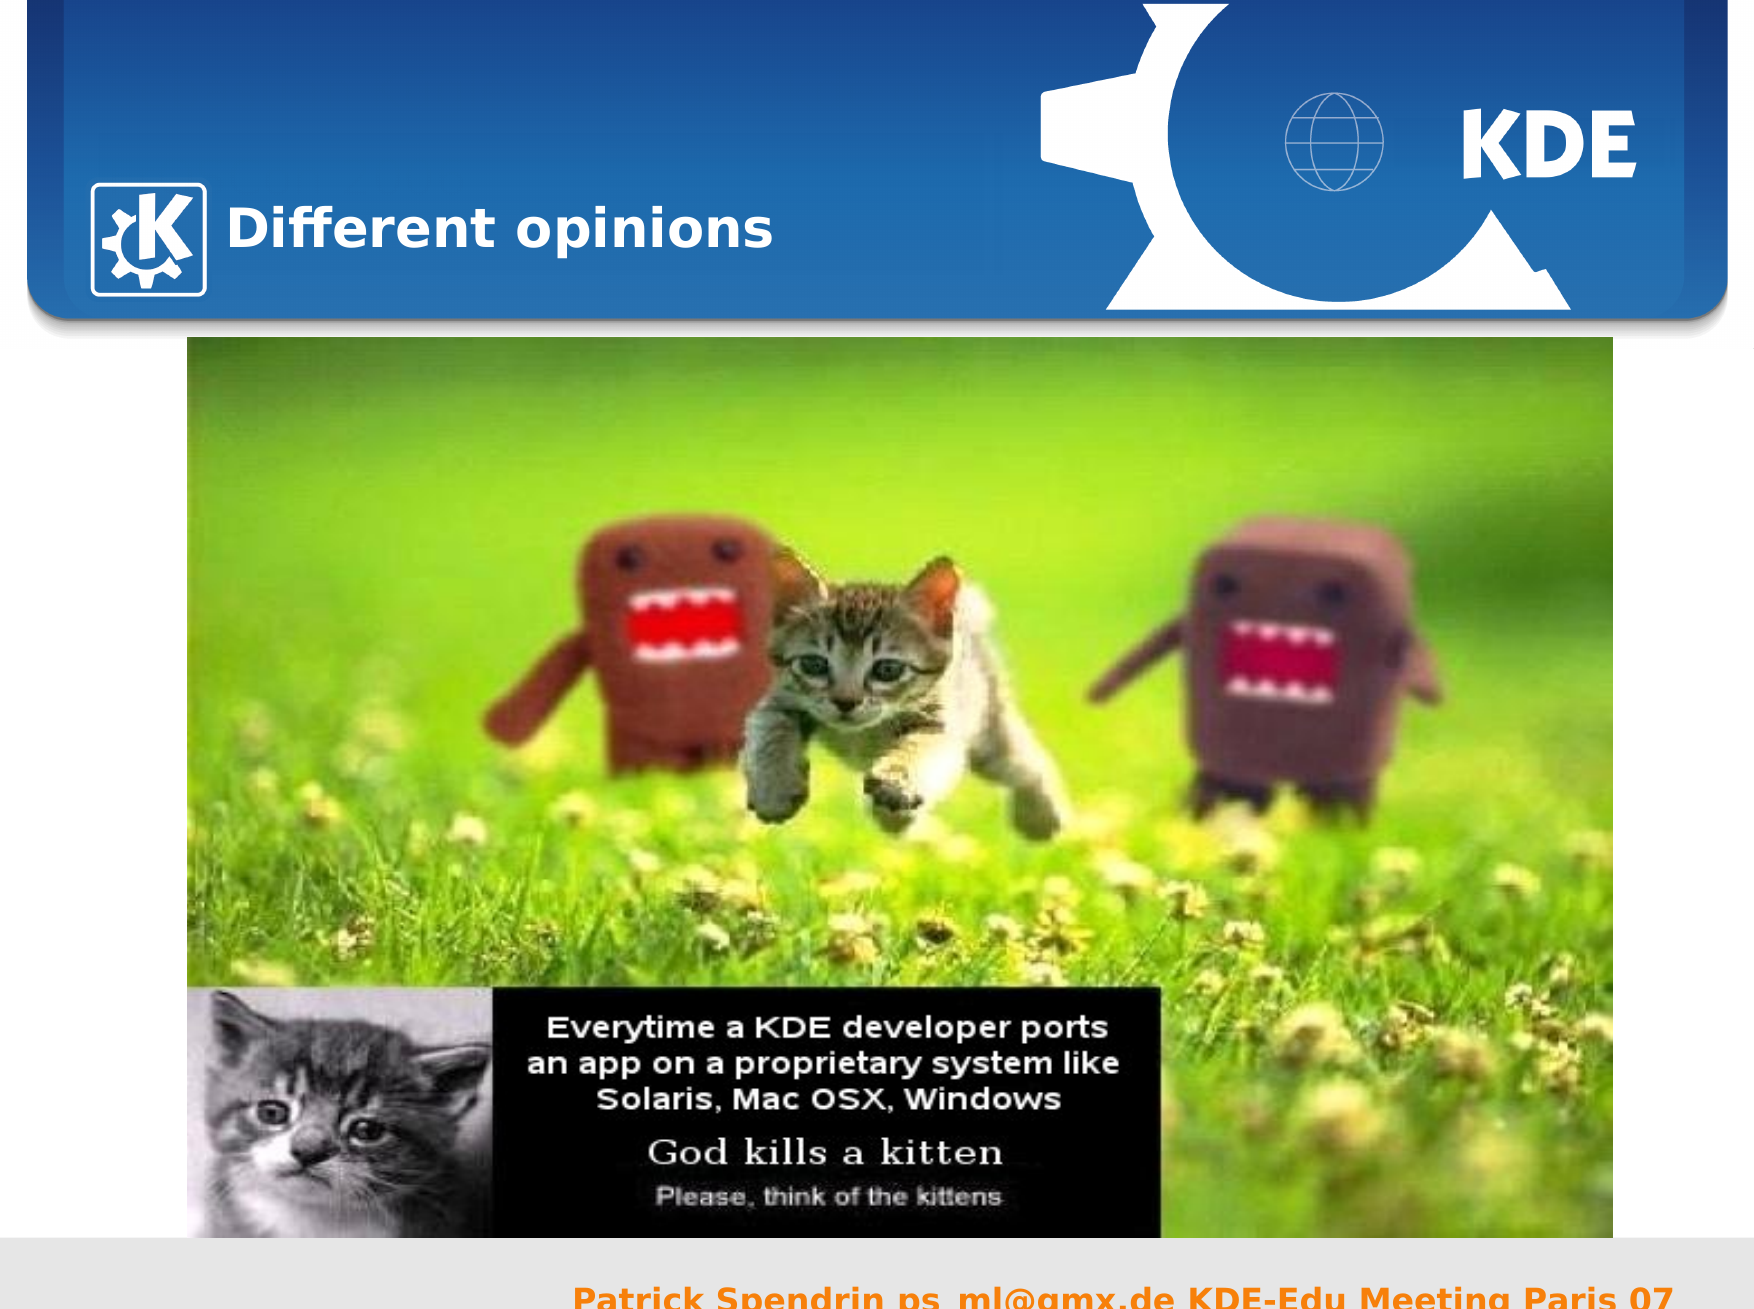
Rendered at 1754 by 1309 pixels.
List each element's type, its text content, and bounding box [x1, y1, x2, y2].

picture [0, 0, 1754, 1238]
title Different opinions [225, 194, 1126, 264]
